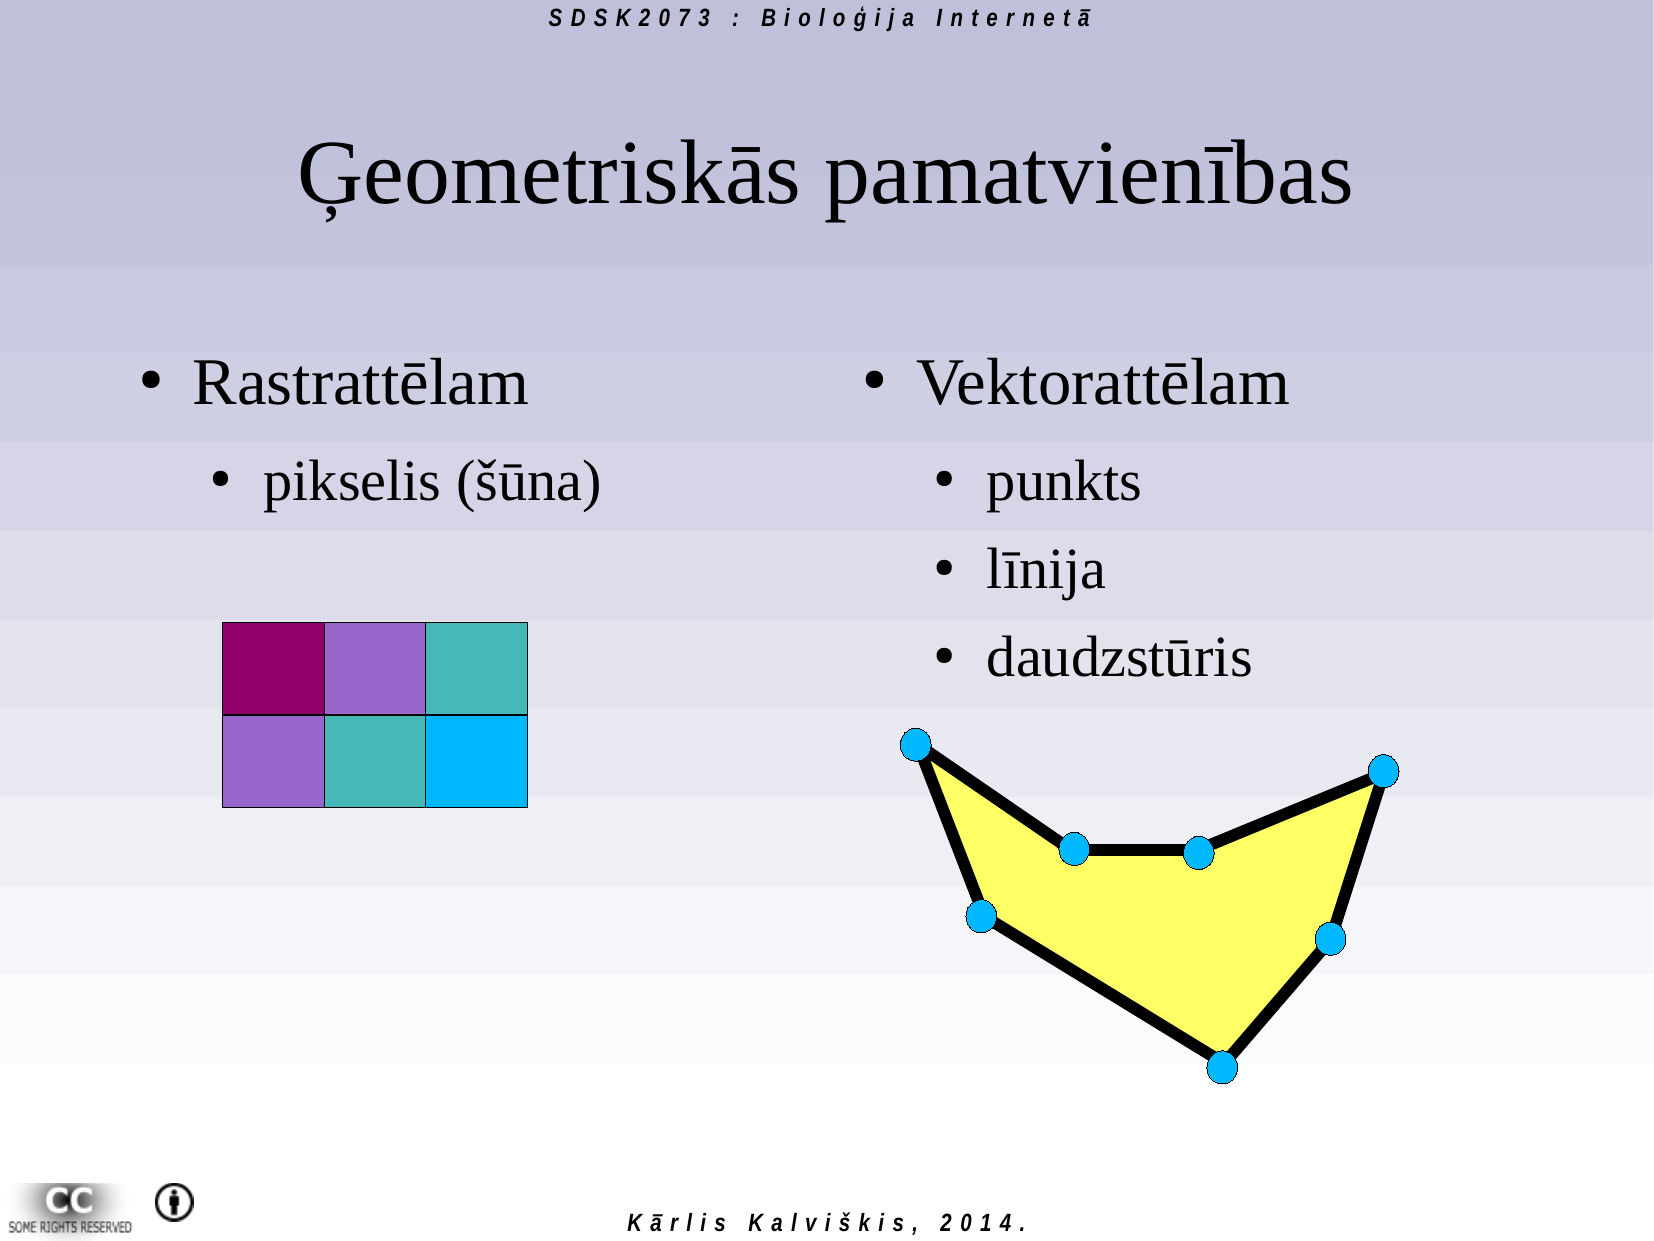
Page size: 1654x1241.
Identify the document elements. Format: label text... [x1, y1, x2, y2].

title Ģeometriskās pamatvienības [29, 49, 1625, 296]
picture [0, 0, 1654, 1241]
list Vektorattēlam punkts līnija daudzstūris [845, 344, 1535, 1127]
text_box [900, 728, 1400, 1084]
text_box [222, 622, 528, 808]
list Rastrattēlam pikselis (šūna) [121, 344, 811, 1127]
